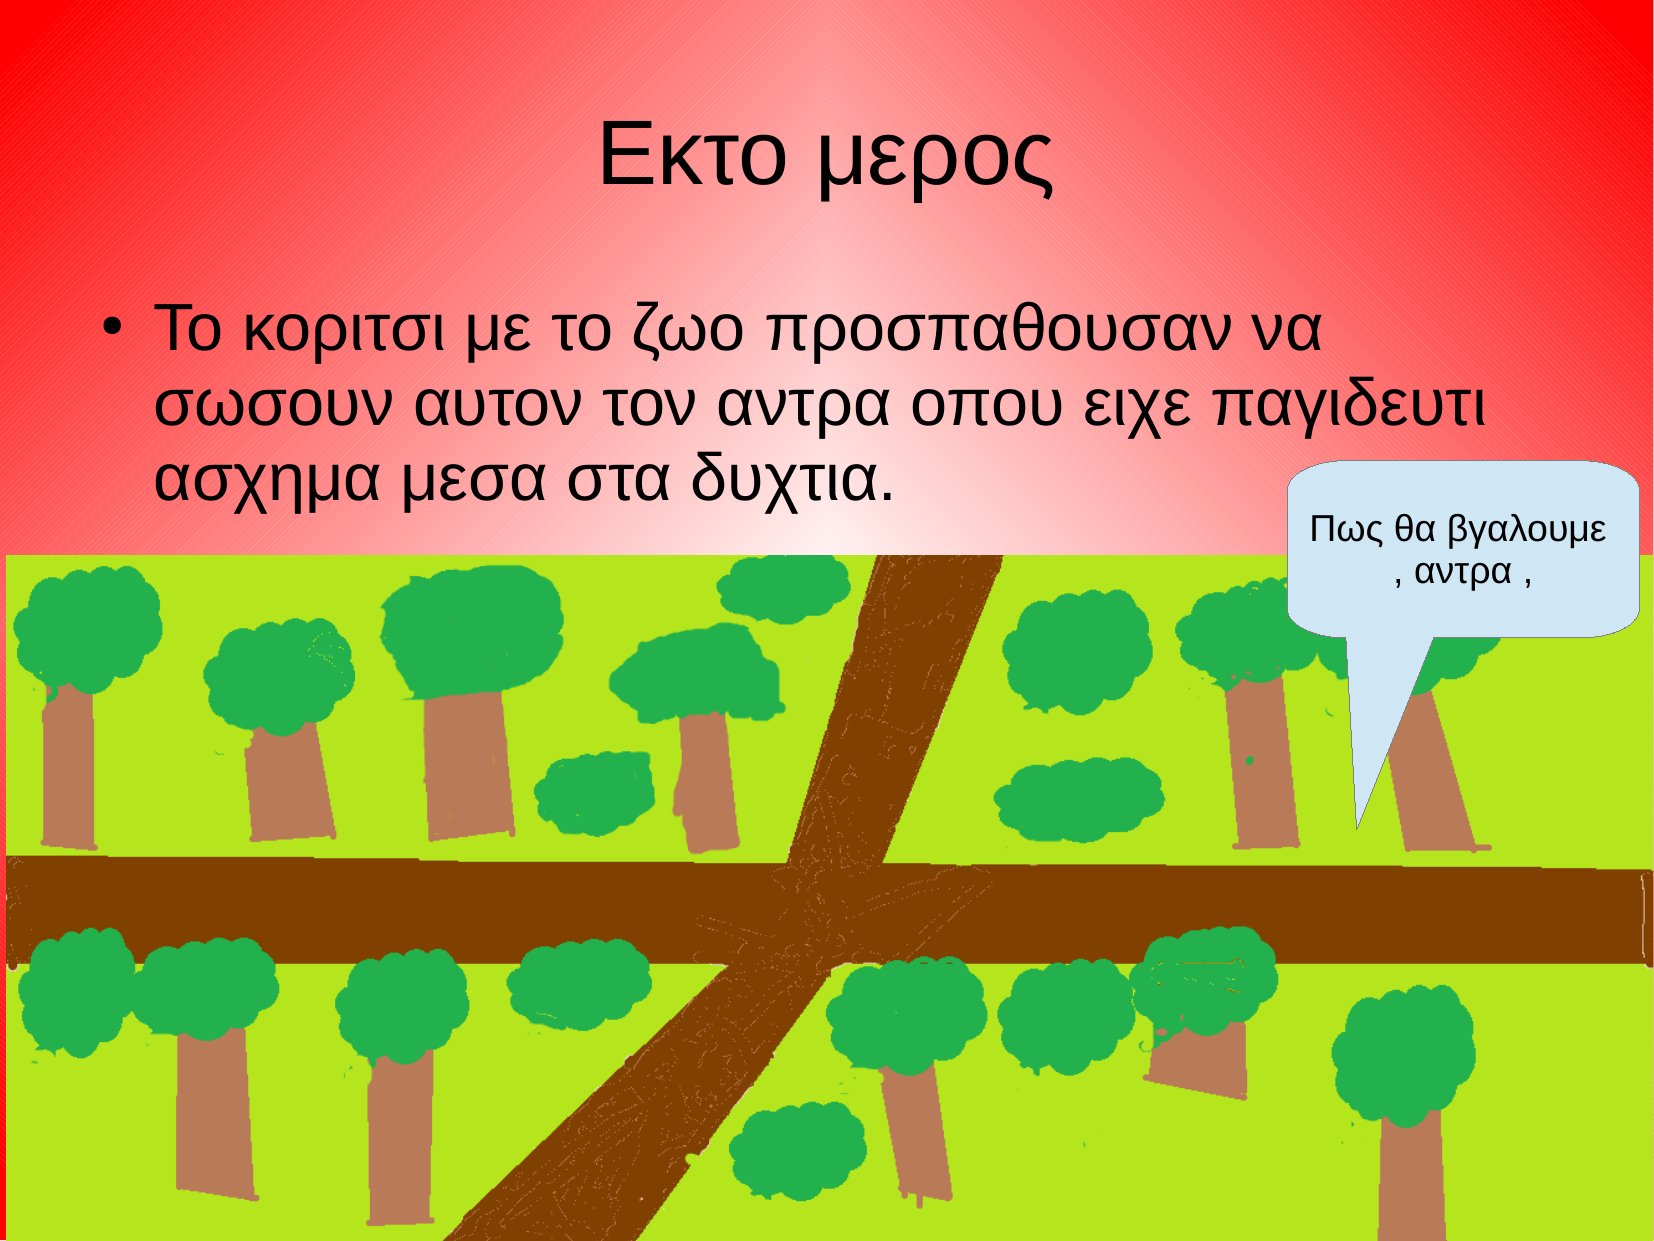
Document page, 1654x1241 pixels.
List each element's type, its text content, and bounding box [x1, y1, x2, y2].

list Το κοριτσι με το ζωο προσπαθουσαν να σωσουν αυτον τον αντρα οπου ειχε παγιδευτι ασχημα μεσα στα δυχτια. [82, 290, 1538, 555]
picture [6, 555, 1654, 1241]
text_box Πως θα βγαλουμε , αντρα , [1287, 460, 1640, 830]
title Εκτο μερος [82, 49, 1571, 257]
